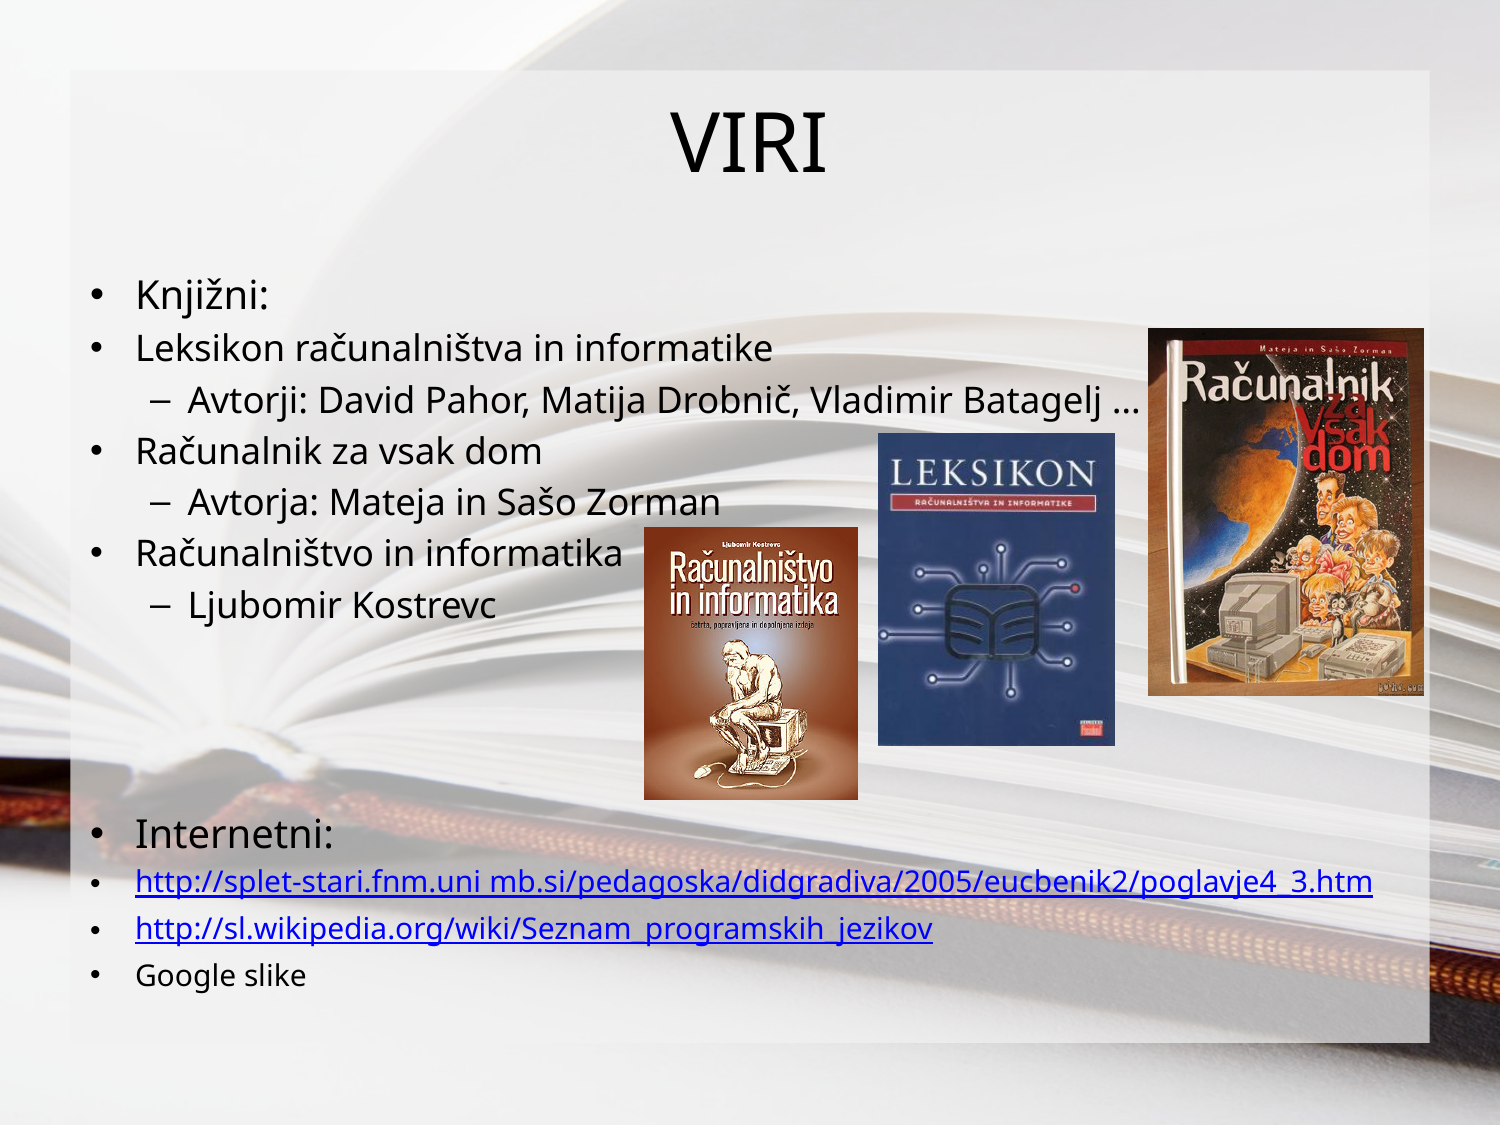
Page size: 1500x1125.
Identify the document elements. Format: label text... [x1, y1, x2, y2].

picture [0, 0, 1500, 1125]
title VIRI [75, 45, 1425, 233]
list Knjižni: Leksikon računalništva in informatike Avtorji: David Pahor, Matija Drobnič, Vladimir Batagelj … Računalnik za vsak dom Avtorja: Mateja in Sašo Zorman Računalništvo in informatika Ljubomir Kostrevc Internetni: http://splet-stari.fnm.uni mb.si/pedagoska/didgradiva/2005/eucbenik2/poglavje4_3.htm http://sl.wikipedia.org/wiki/Seznam_programskih_jezikov Google slike [75, 262, 1425, 1005]
text_box [70, 70, 1430, 1043]
